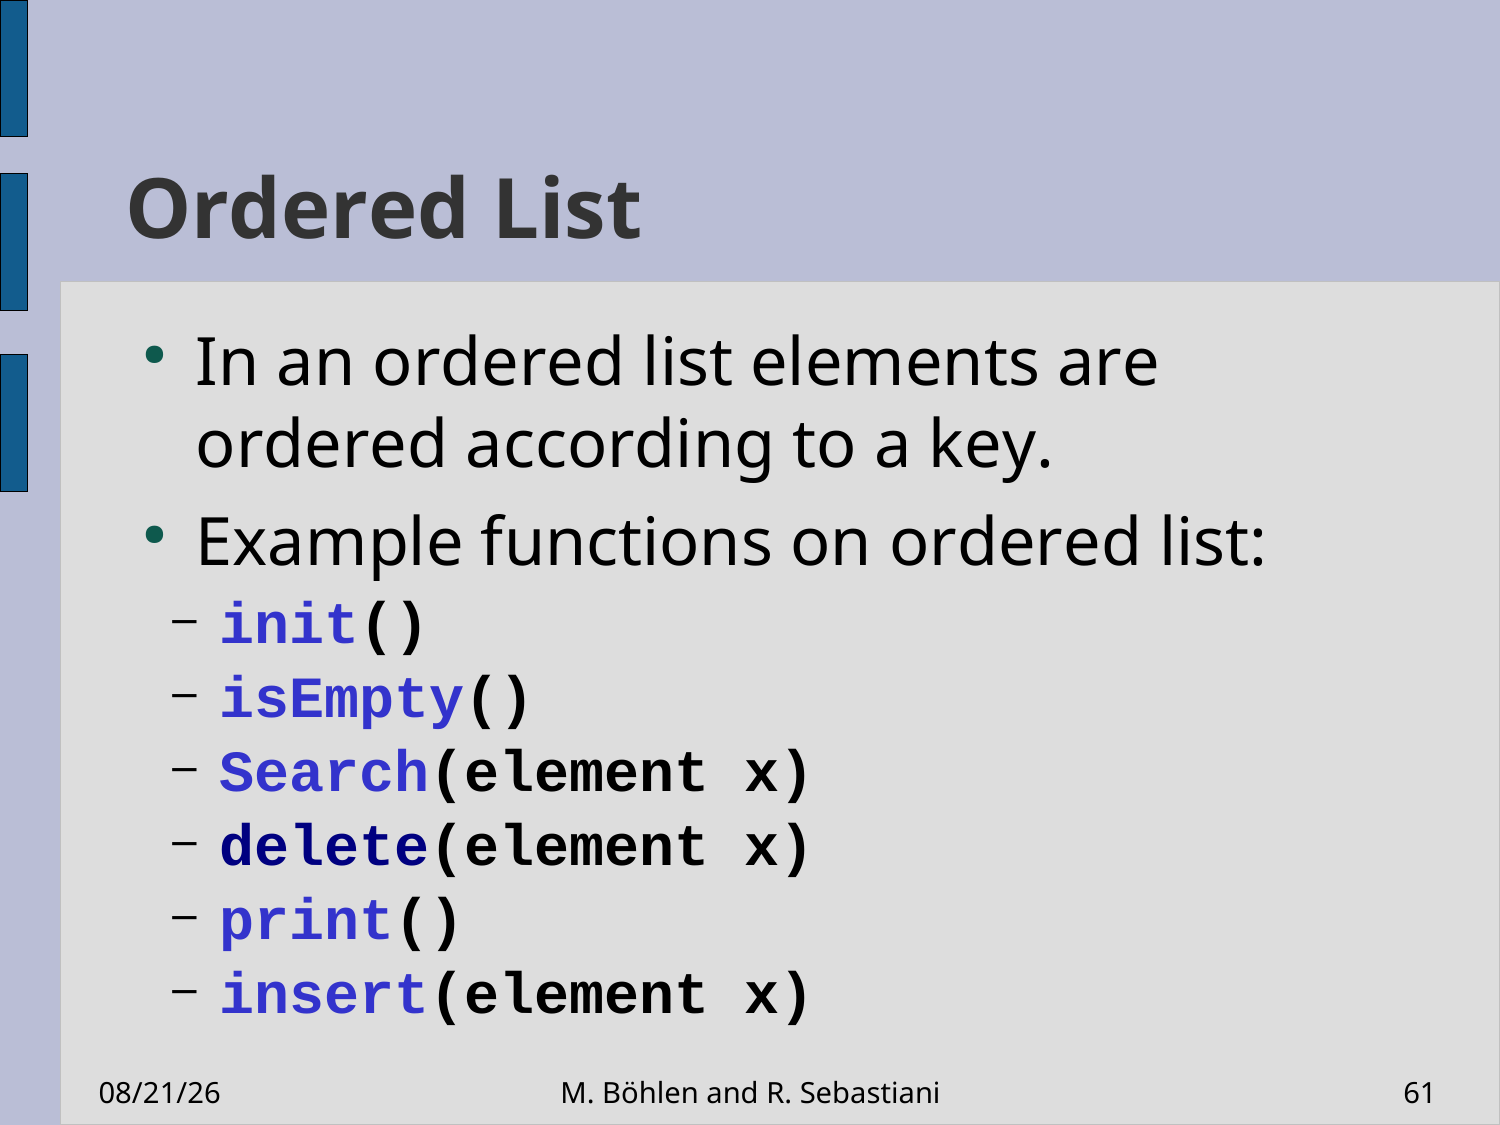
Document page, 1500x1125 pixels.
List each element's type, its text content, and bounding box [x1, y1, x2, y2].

list In an ordered list elements are ordered according to a key. Example functions on ordered list: init() isEmpty() Search(element x) delete(element x) print() insert(element x) [110, 312, 1392, 1037]
title Ordered List [110, 67, 1392, 271]
